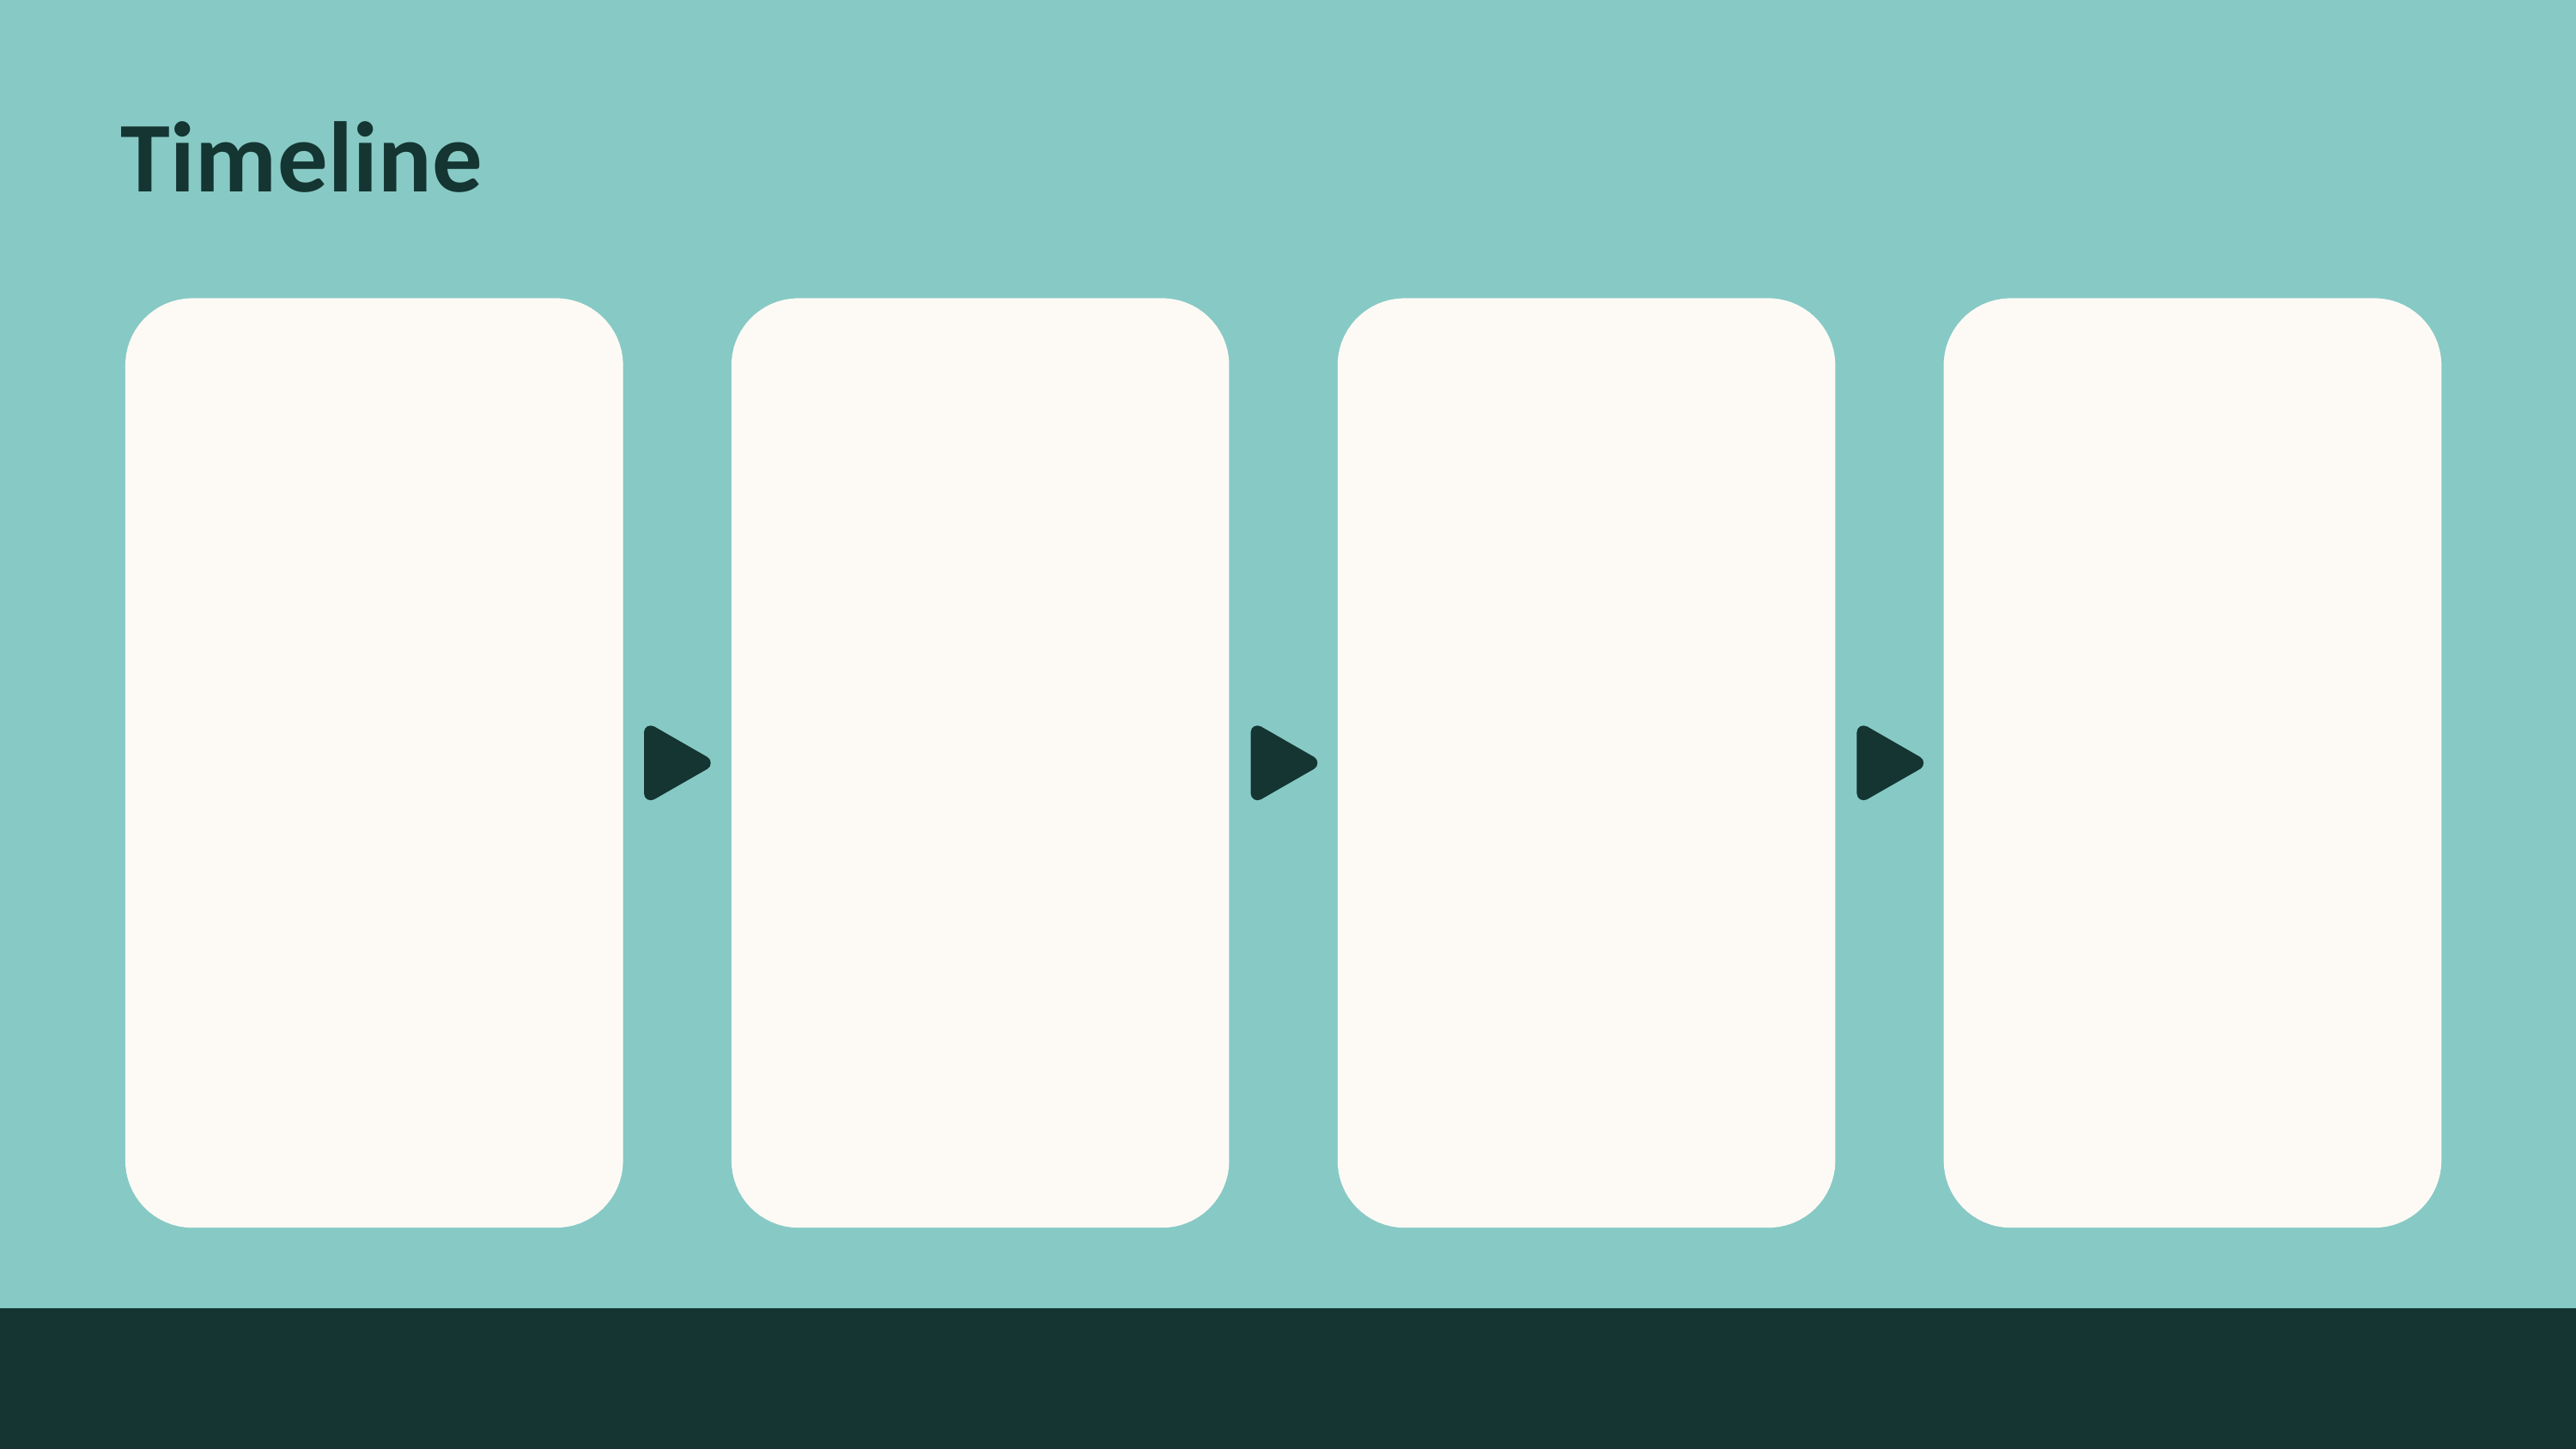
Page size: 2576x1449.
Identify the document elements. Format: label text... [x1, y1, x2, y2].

title Timeline [118, 89, 2442, 215]
text_box [644, 725, 711, 801]
text_box [0, 1308, 2576, 1449]
text_box [731, 298, 1230, 1228]
text_box [1943, 298, 2442, 1228]
text_box [1337, 298, 1836, 1228]
text_box [1250, 725, 1318, 801]
text_box [125, 298, 623, 1228]
text_box [1856, 725, 1924, 801]
